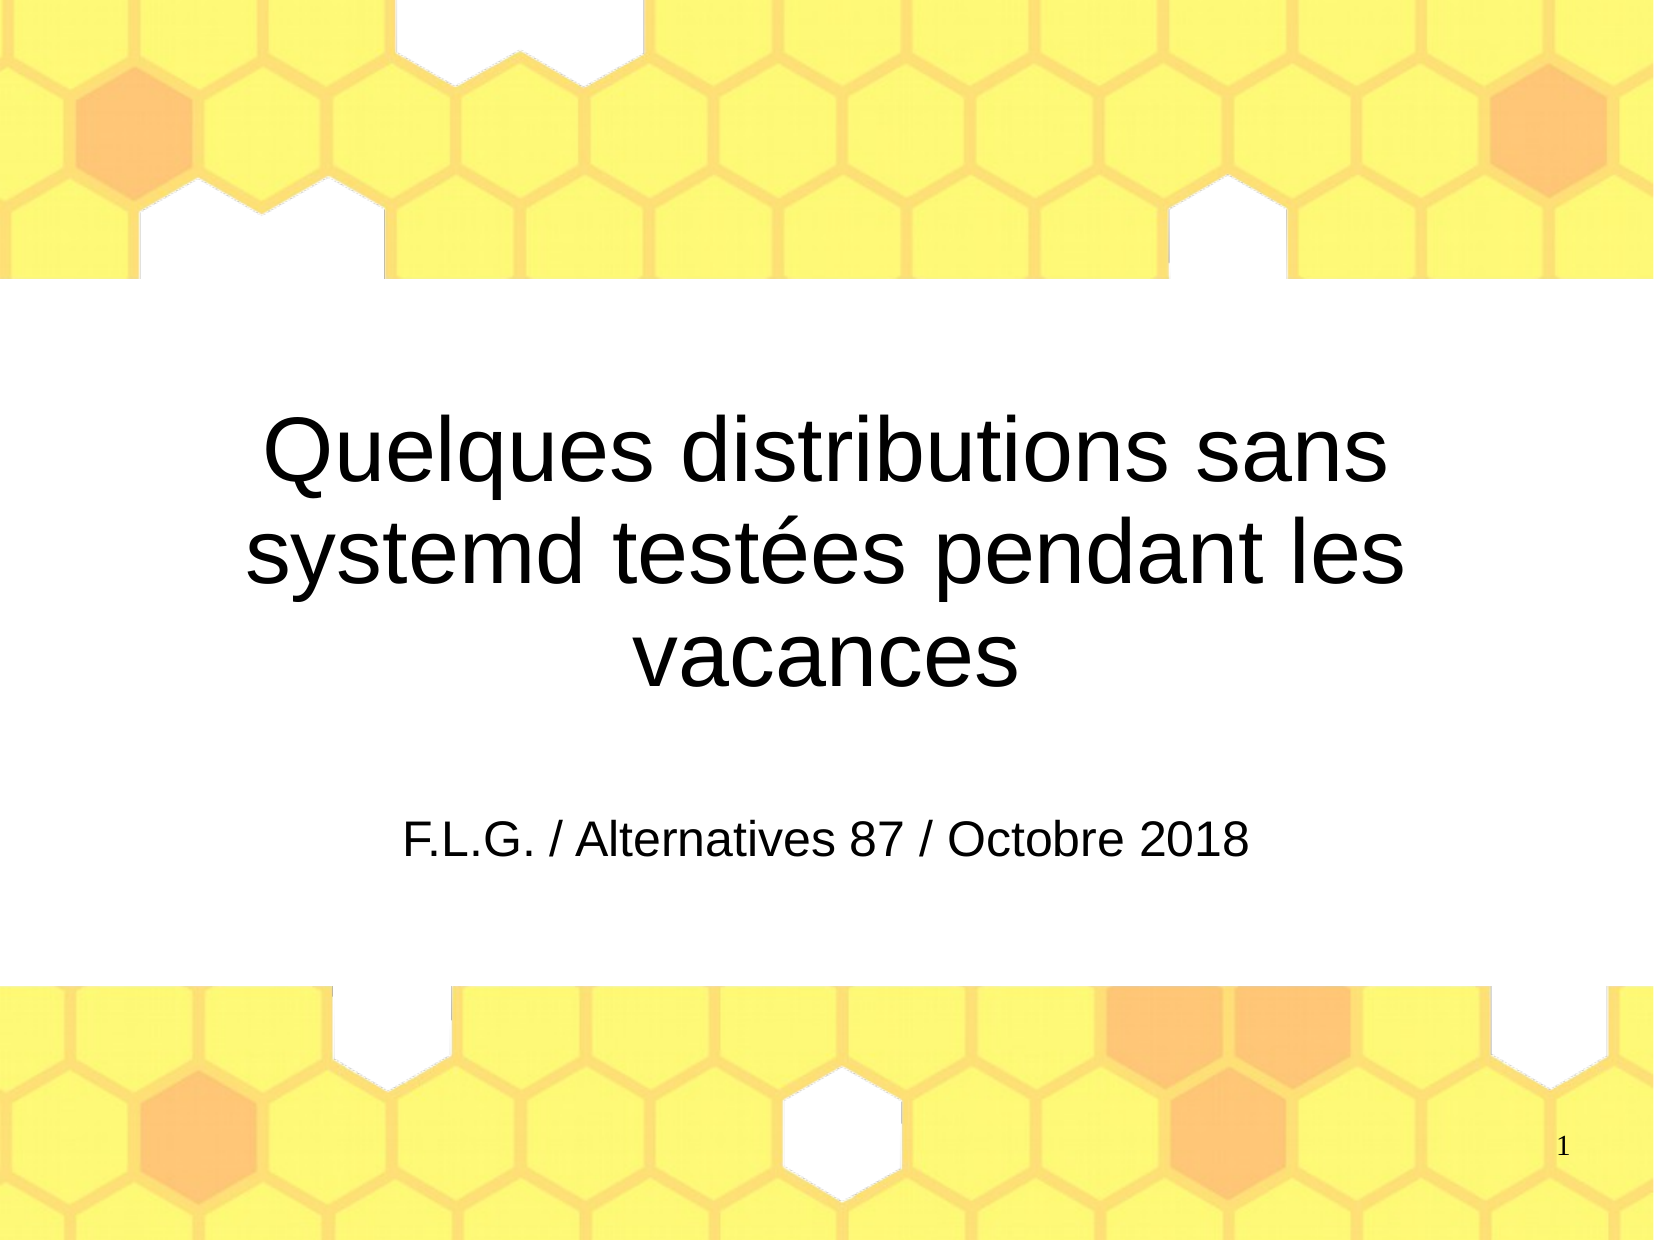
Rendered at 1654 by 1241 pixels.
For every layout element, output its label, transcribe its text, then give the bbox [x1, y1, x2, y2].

picture [0, 986, 1654, 1240]
subtitle F.L.G. / Alternatives 87 / Octobre 2018 [82, 744, 1571, 934]
title Quelques distributions sans systemd testées pendant les vacances [82, 368, 1571, 736]
picture [0, 0, 1654, 279]
